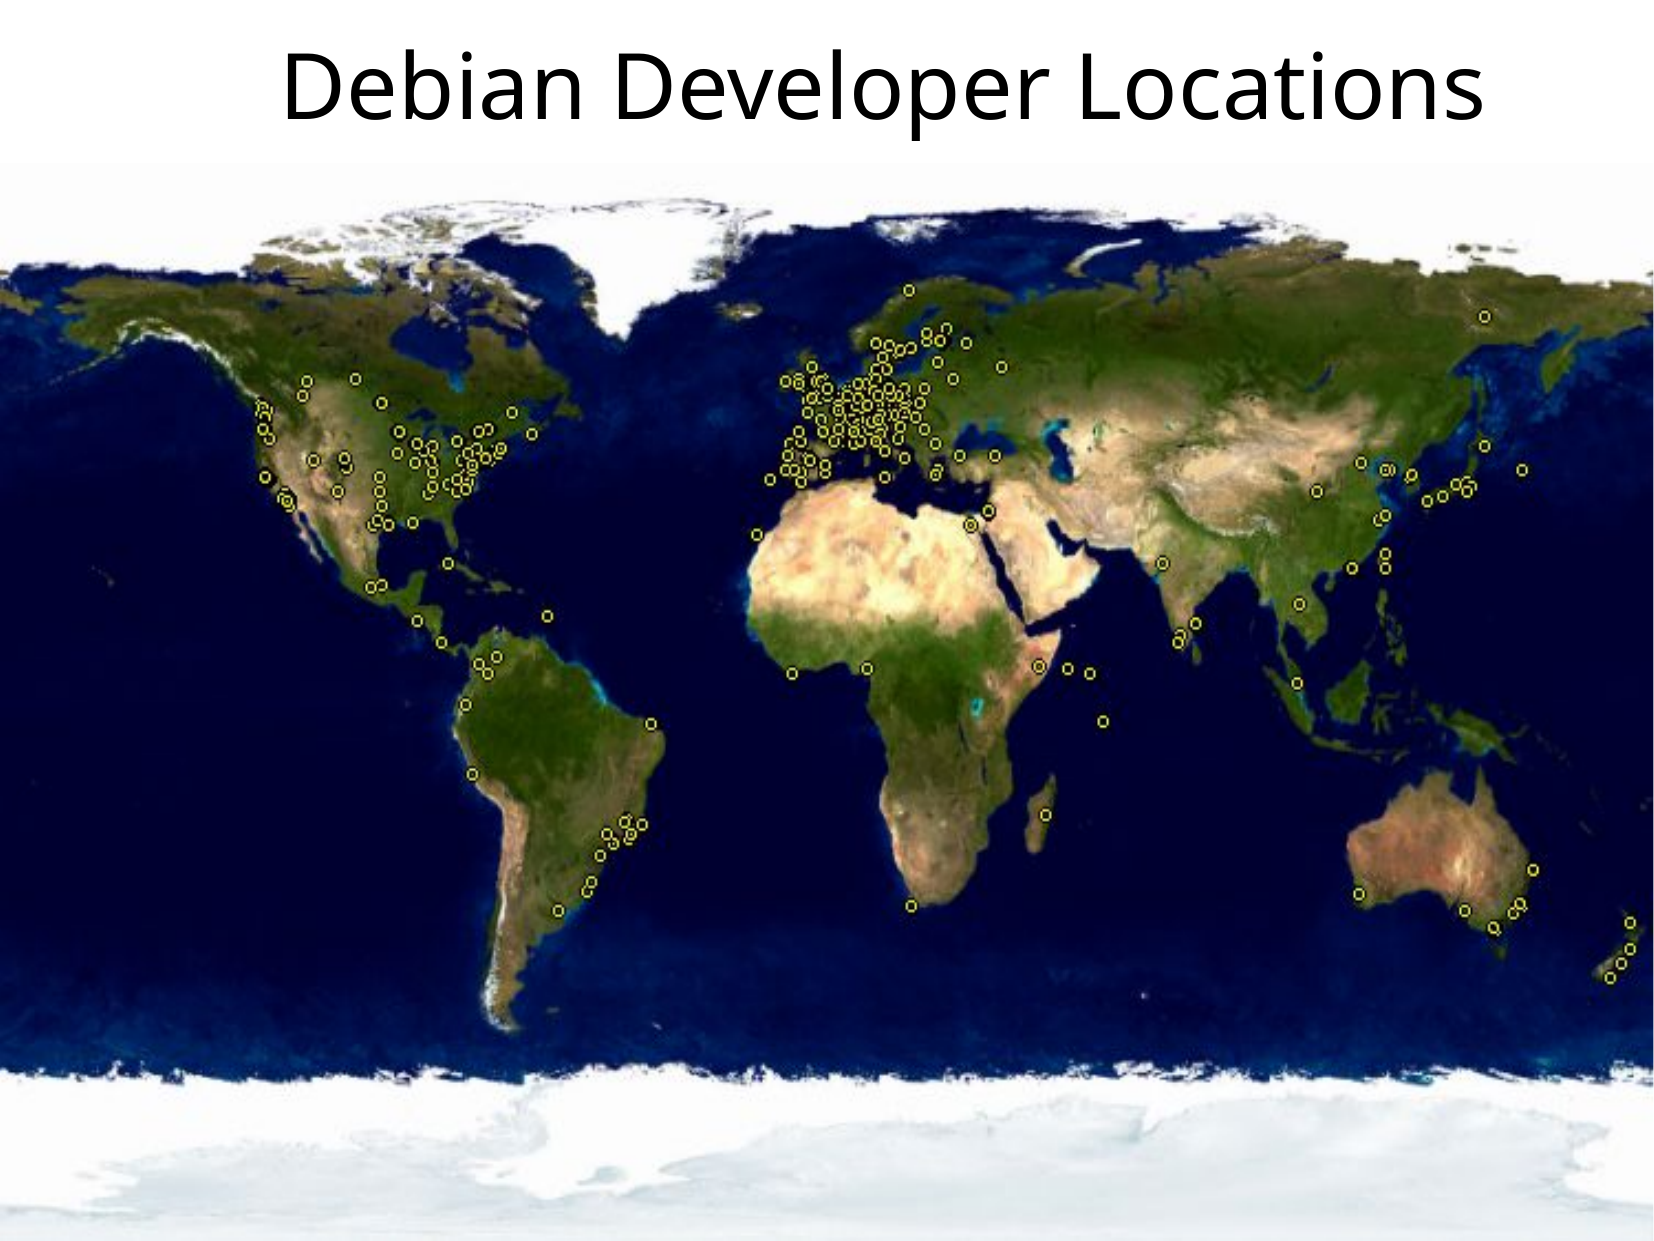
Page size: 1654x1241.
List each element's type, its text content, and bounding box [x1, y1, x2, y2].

picture [0, 163, 1654, 1241]
title Debian Developer Locations [265, 61, 1531, 163]
